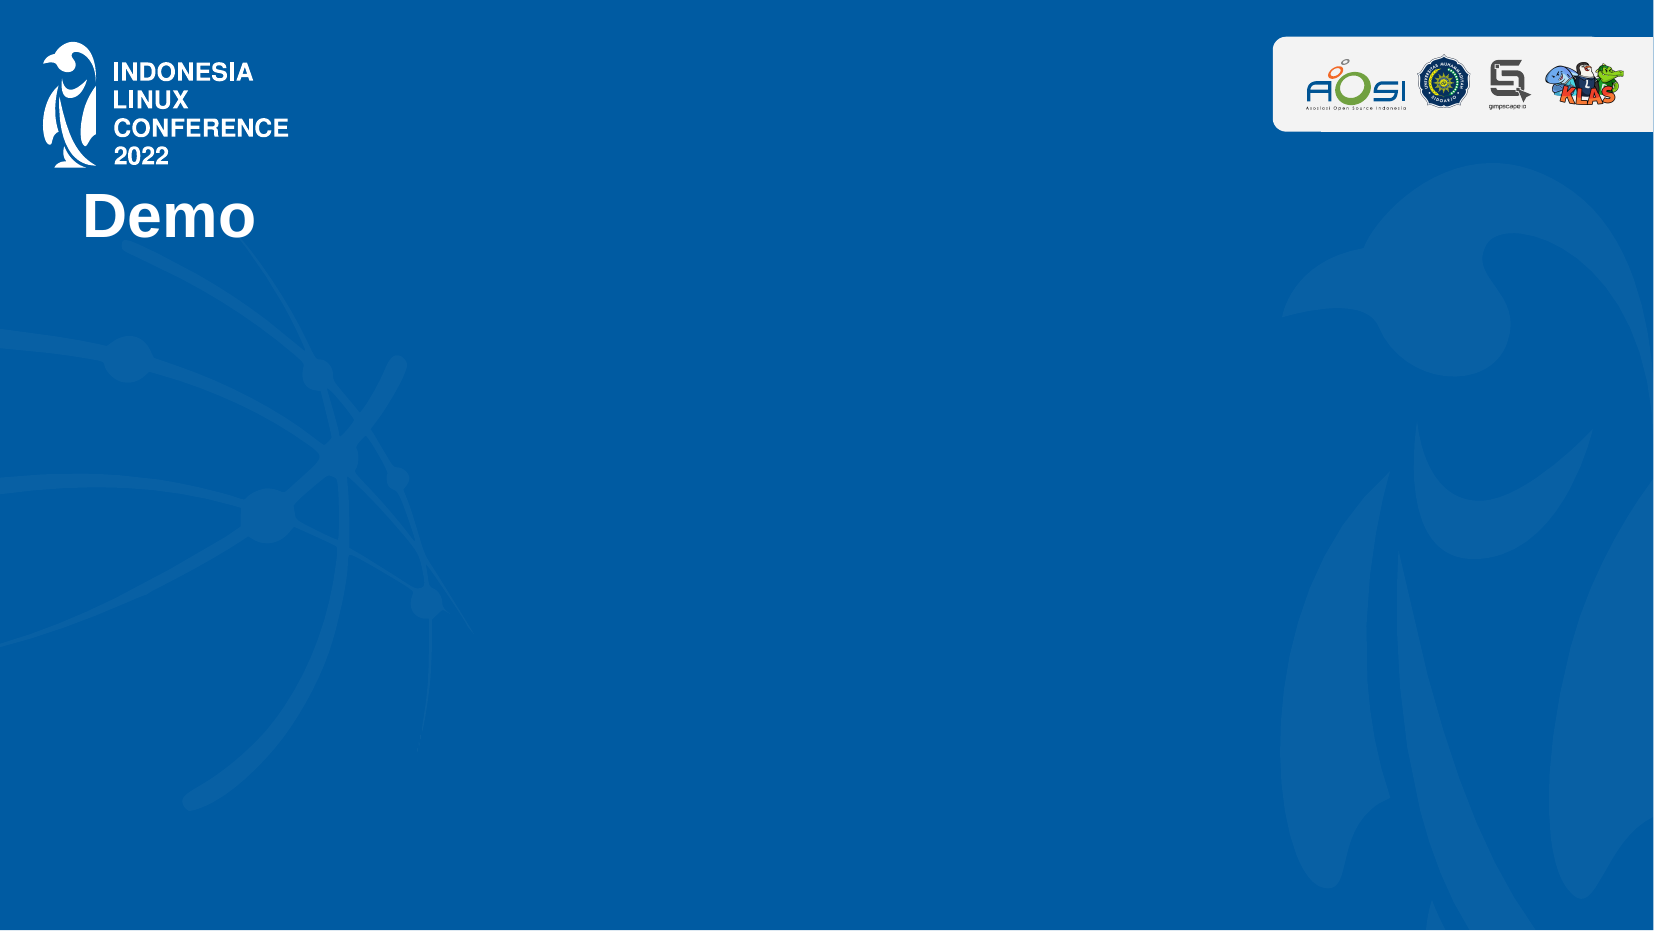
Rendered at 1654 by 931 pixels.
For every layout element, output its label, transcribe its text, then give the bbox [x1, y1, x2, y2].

picture [1545, 62, 1624, 105]
picture [1417, 54, 1471, 108]
title Demo [82, 150, 1571, 281]
